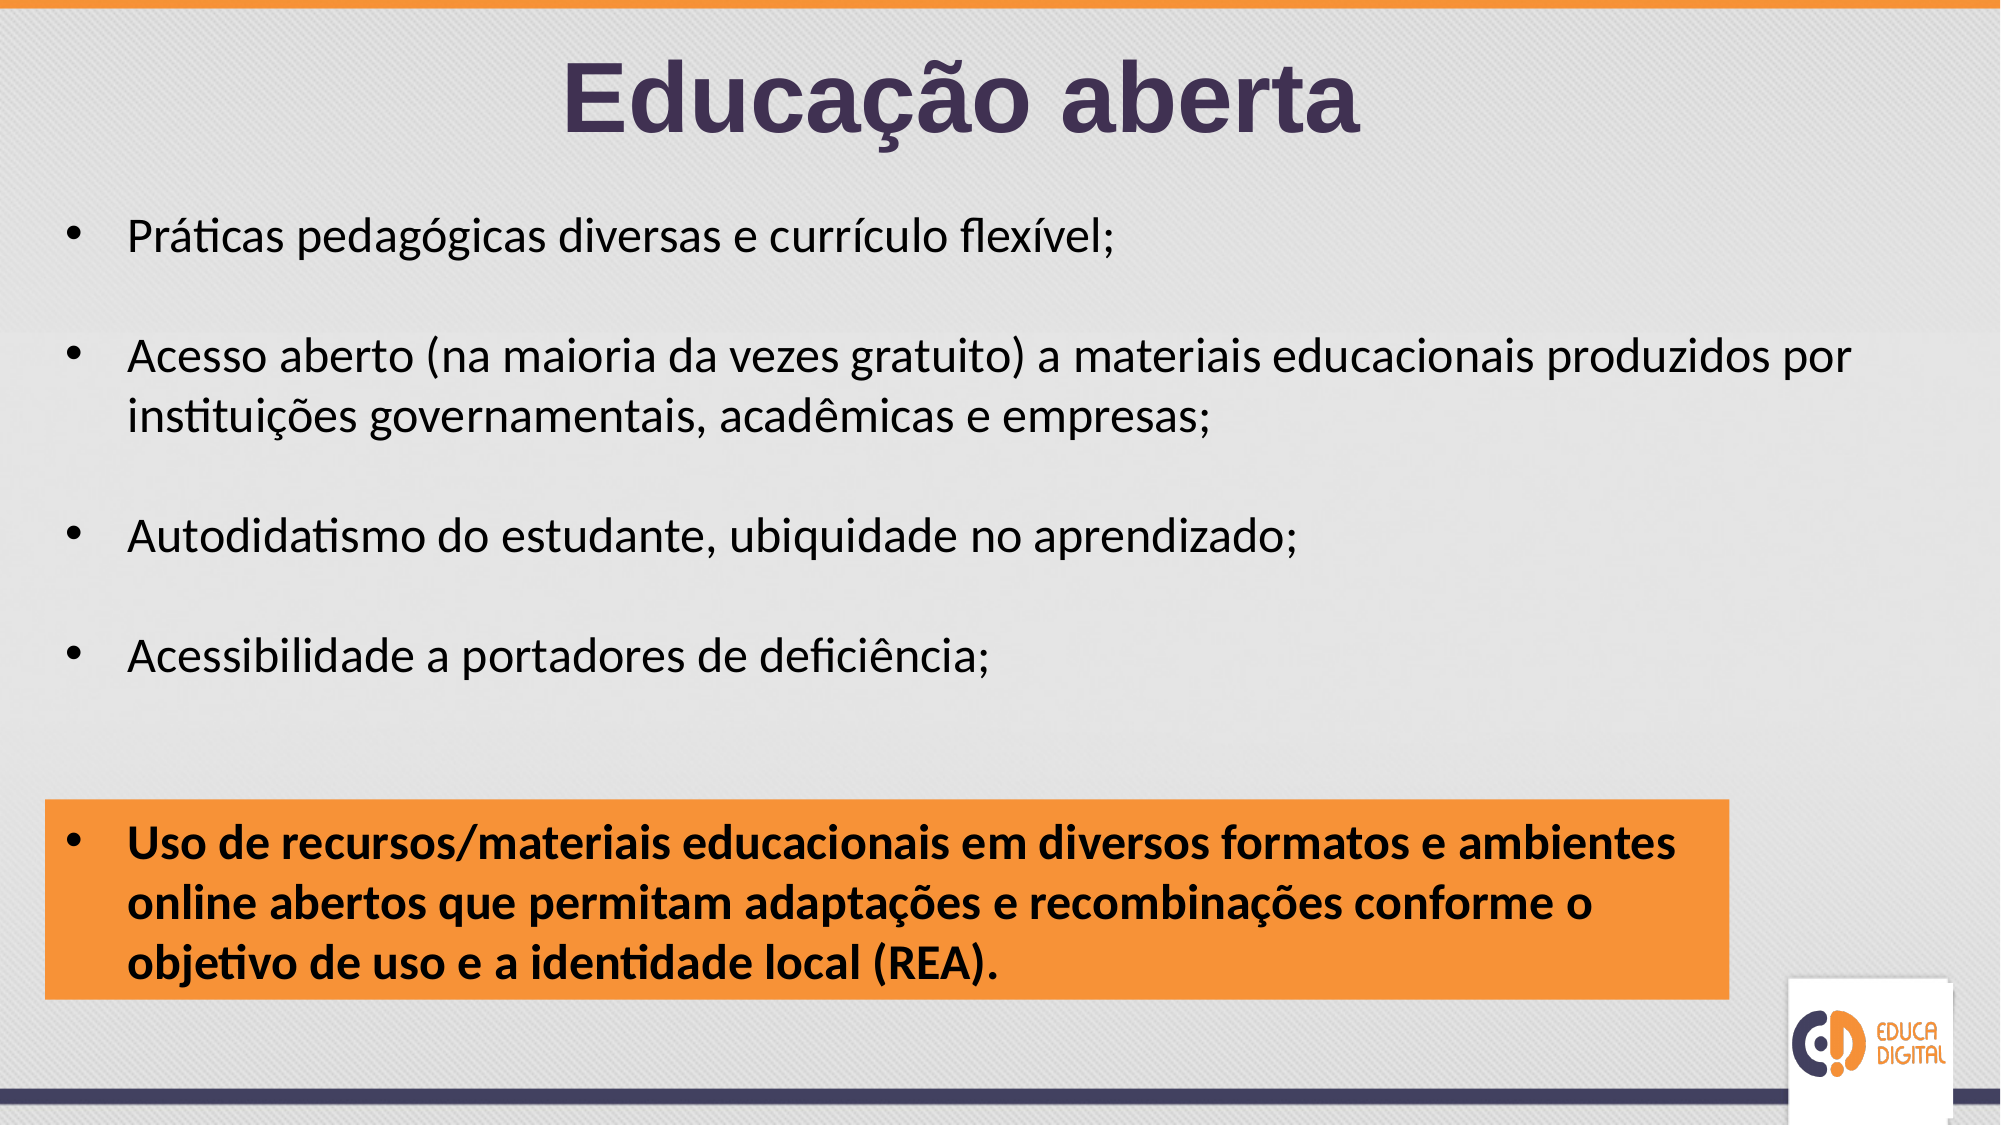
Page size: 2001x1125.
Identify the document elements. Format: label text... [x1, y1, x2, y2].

text_box Práticas pedagógicas diversas e currículo flexível; Acesso aberto (na maioria da vezes gratuito) a materiais educacionais produzidos por instituições governamentais, acadêmicas e empresas; Autodidatismo do estudante, ubiquidade no aprendizado; Acessibilidade a portadores de deficiência; [45, 192, 1980, 693]
text_box Uso de recursos/materiais educacionais em diversos formatos e ambientes online abertos que permitam adaptações e recombinações conforme o objetivo de uso e a identidade local (REA). [45, 799, 1730, 1000]
text_box [1792, 1115, 1954, 1119]
picture [0, 0, 2001, 1125]
text_box Educação aberta [167, 22, 1755, 260]
